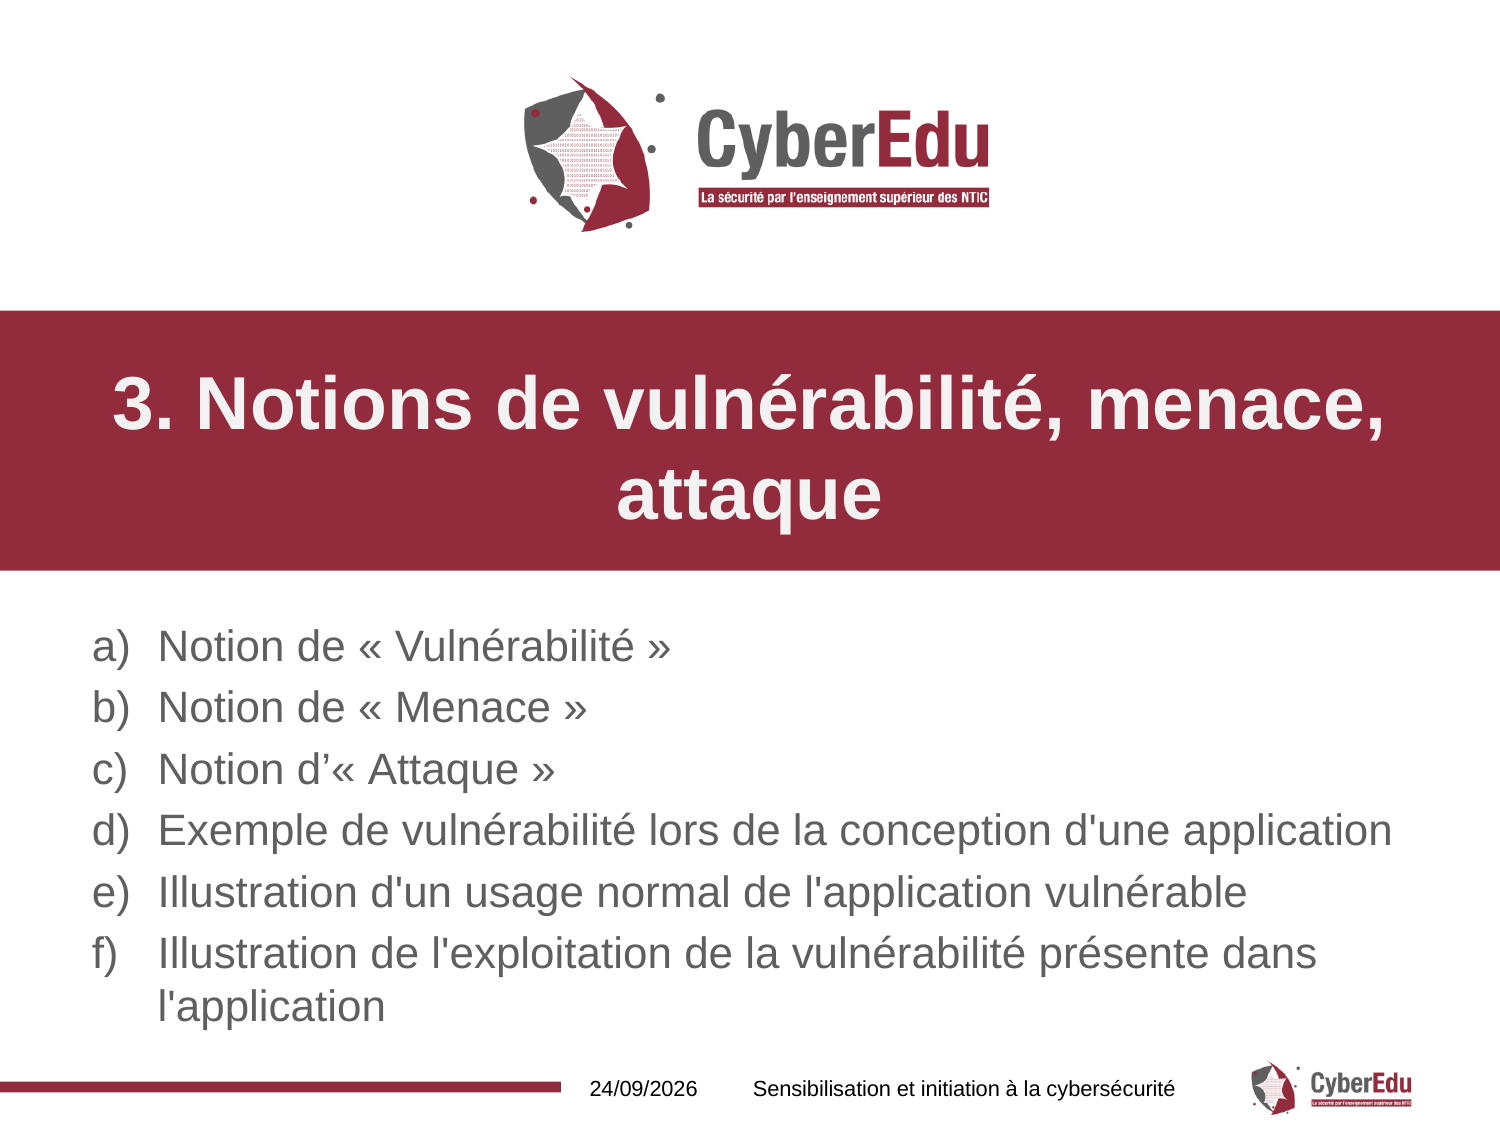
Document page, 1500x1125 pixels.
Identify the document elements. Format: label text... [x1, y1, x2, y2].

picture [1246, 1060, 1412, 1115]
slide_number 15/11/2020 [561, 1059, 727, 1118]
title 3. Notions de vulnérabilité, menace, attaque [75, 338, 1425, 551]
footer Sensibilisation et initiation à la cybersécurité [738, 1059, 1236, 1118]
list Notion de « Vulnérabilité » Notion de « Menace » Notion d’« Attaque » Exemple de vulnérabilité lors de la conception d'une application Illustration d'un usage normal de l'application vulnérable Illustration de l'exploitation de la vulnérabilité présente dans l'application [76, 609, 1424, 1059]
picture [509, 75, 991, 232]
